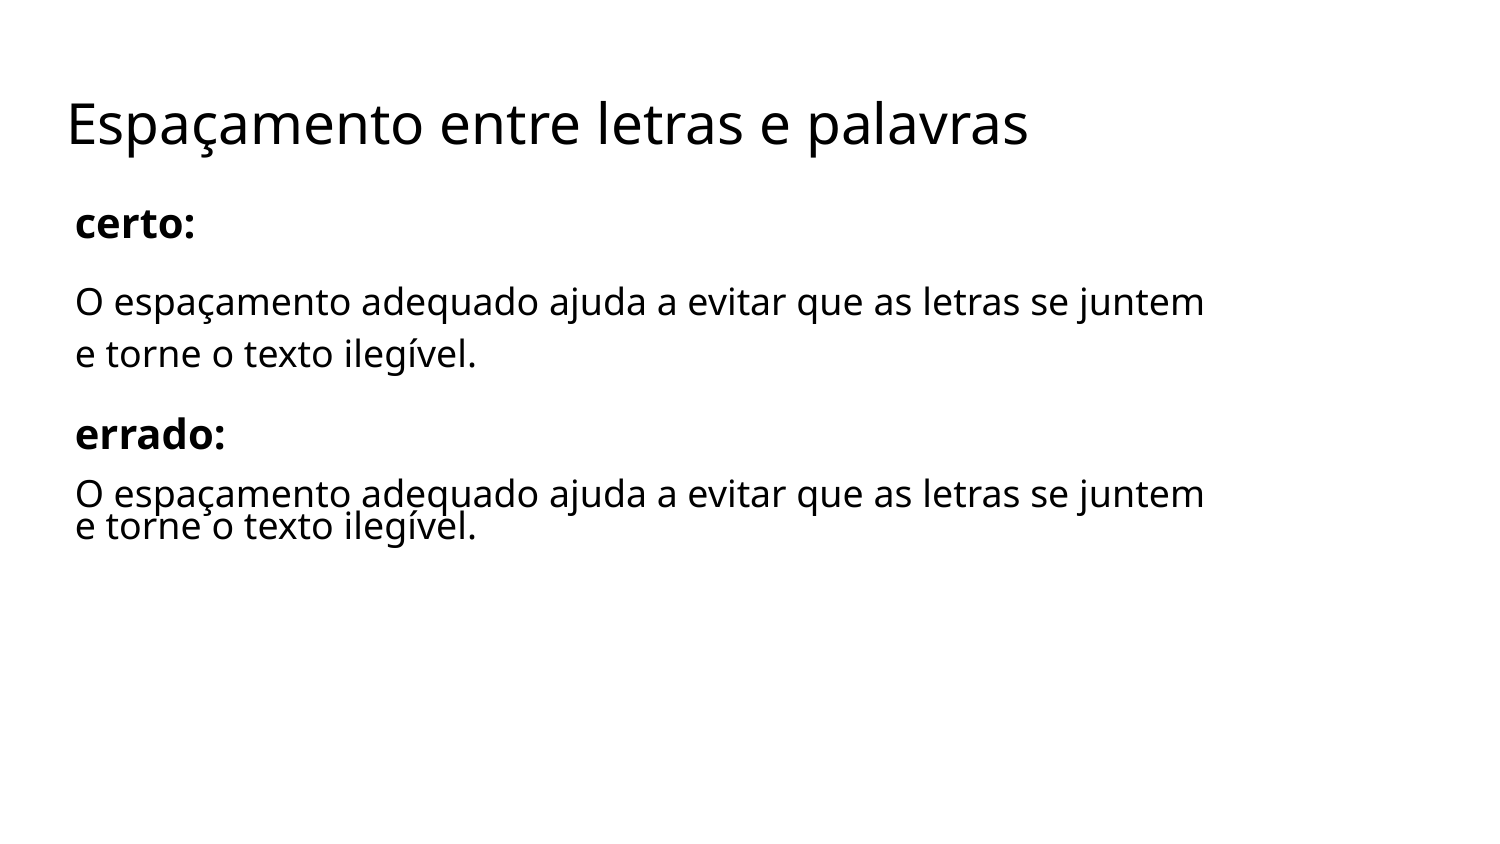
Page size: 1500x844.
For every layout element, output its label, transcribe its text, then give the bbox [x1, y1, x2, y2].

title Espaçamento entre letras e palavras [51, 72, 1449, 167]
list certo: O espaçamento adequado ajuda a evitar que as letras se juntem e torne o texto ilegível. errado: O espaçamento adequado ajuda a evitar que as letras se juntem e torne o texto ilegível. [51, 189, 1251, 679]
